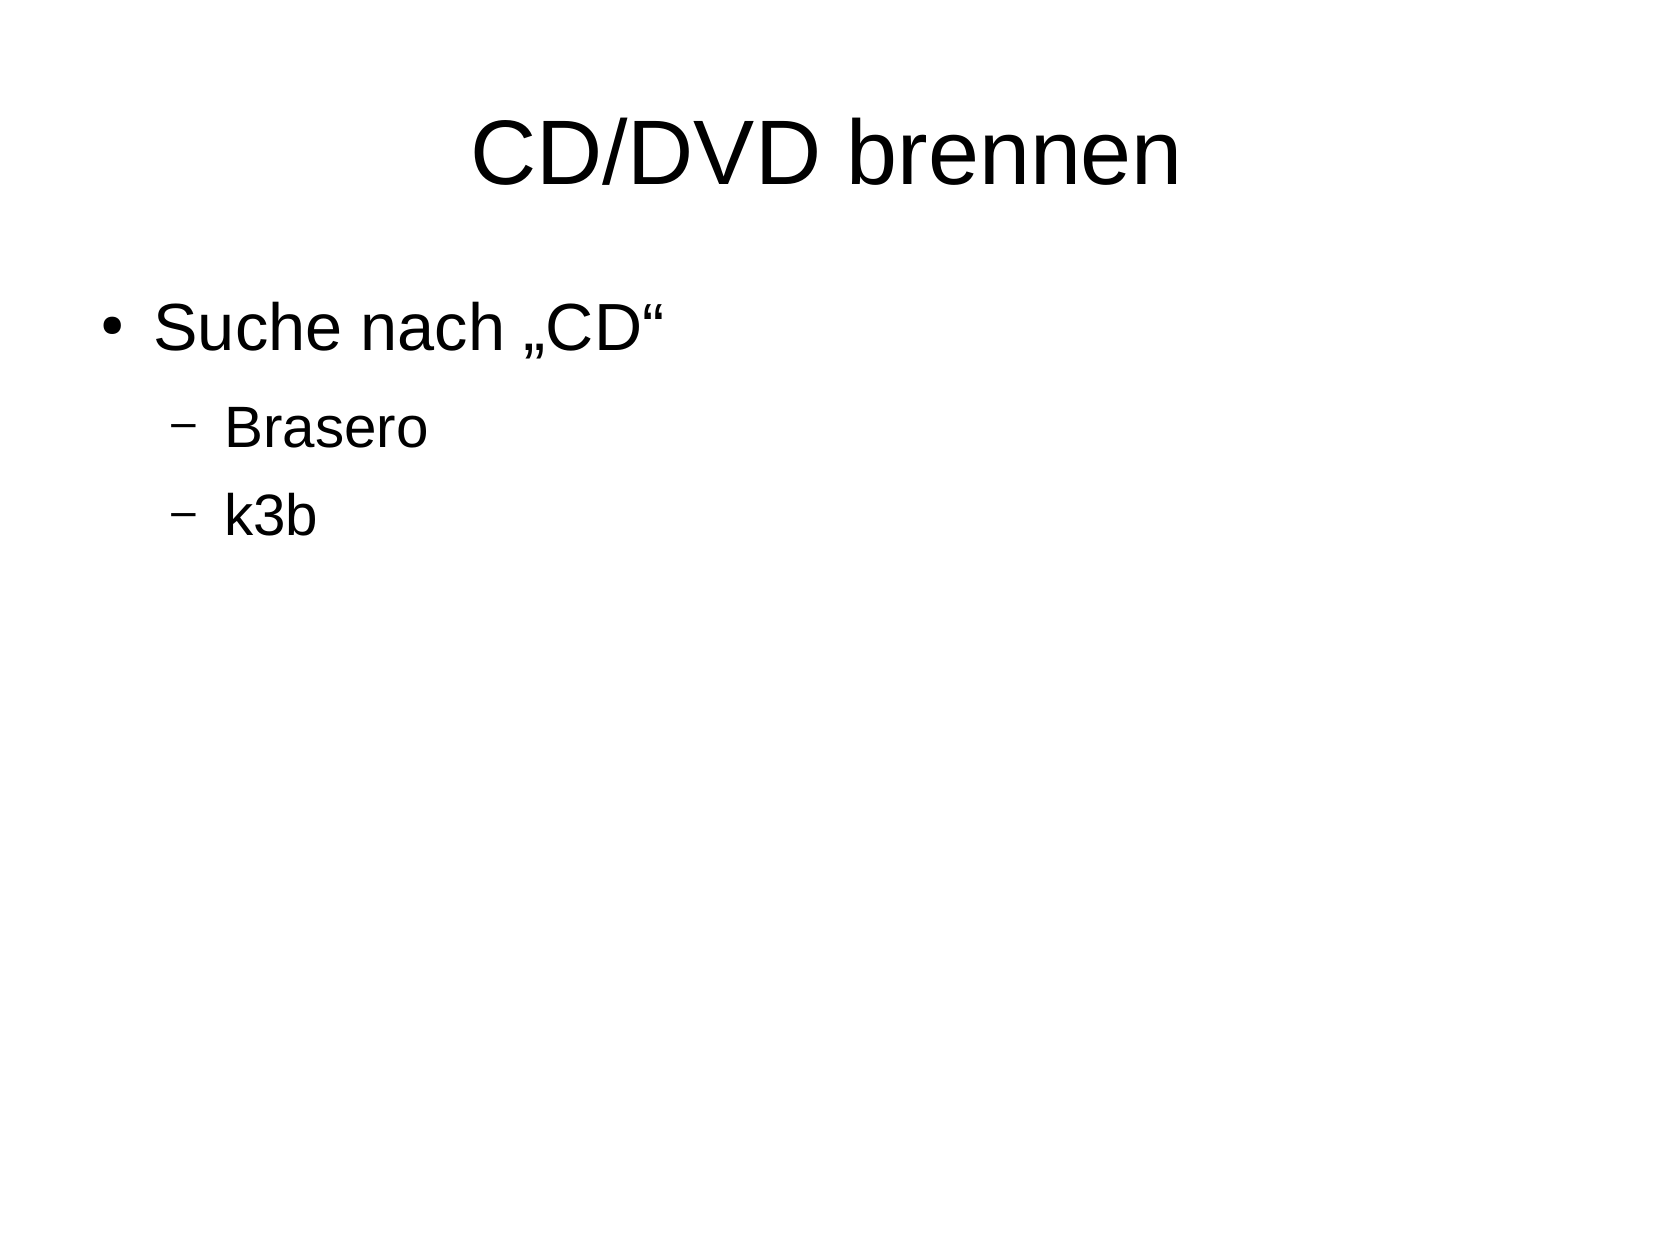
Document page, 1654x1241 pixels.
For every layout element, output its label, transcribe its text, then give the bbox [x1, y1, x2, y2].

list Suche nach „CD“ Brasero k3b [82, 290, 1571, 1010]
title CD/DVD brennen [82, 49, 1571, 257]
